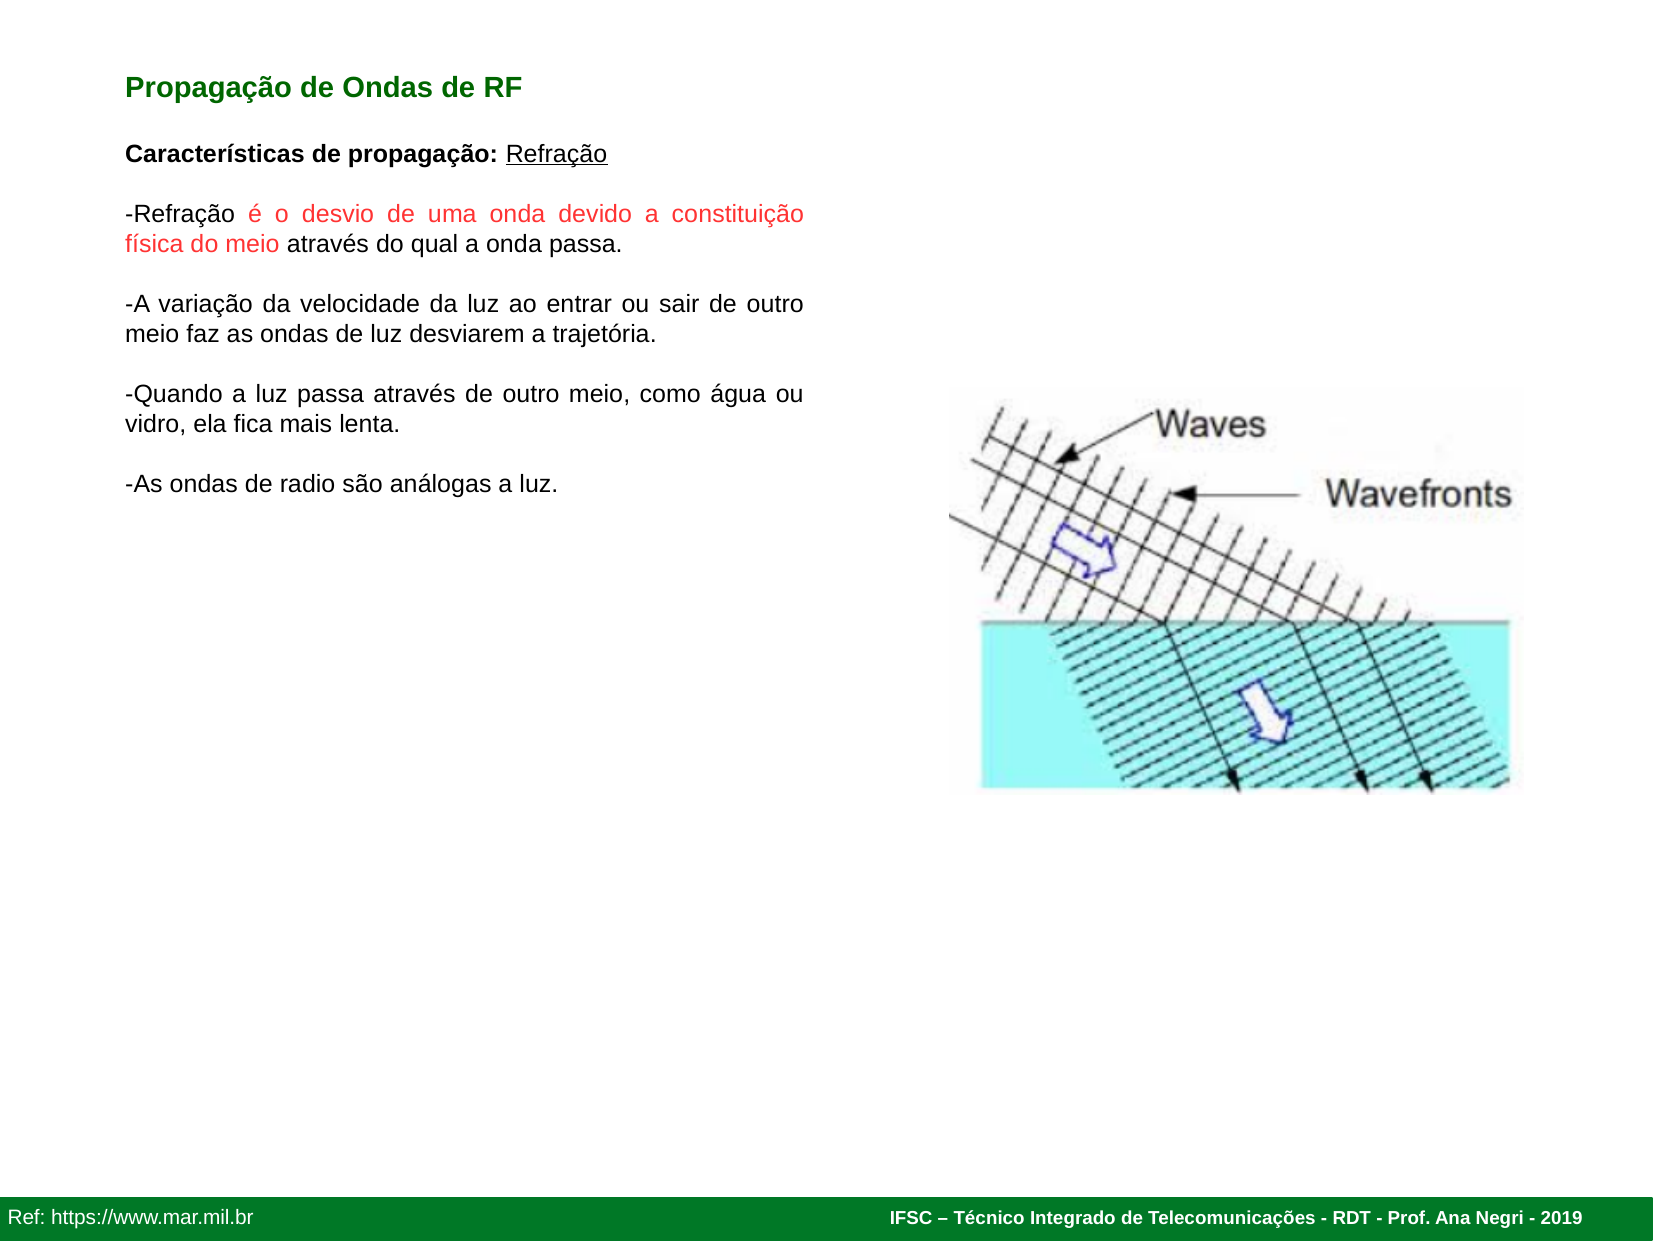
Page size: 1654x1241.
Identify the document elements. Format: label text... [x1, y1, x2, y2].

text_box Ref: https://www.mar.mil.br [0, 1196, 430, 1241]
text_box IFSC – Técnico Integrado de Telecomunicações - RDT - Prof. Ana Negri - 2019 [875, 1197, 1653, 1236]
text_box [430, 1197, 1653, 1241]
picture [949, 387, 1524, 795]
text_box Propagação de Ondas de RF Características de propagação: Refração -Refração é o desvio de uma onda devido a constituição física do meio através do qual a onda passa. -A variação da velocidade da luz ao entrar ou sair de outro meio faz as ondas de luz desviarem a trajetória. -Quando a luz passa através de outro meio, como água ou vidro, ela fica mais lenta. -As ondas de radio são análogas a luz. [110, 60, 821, 780]
